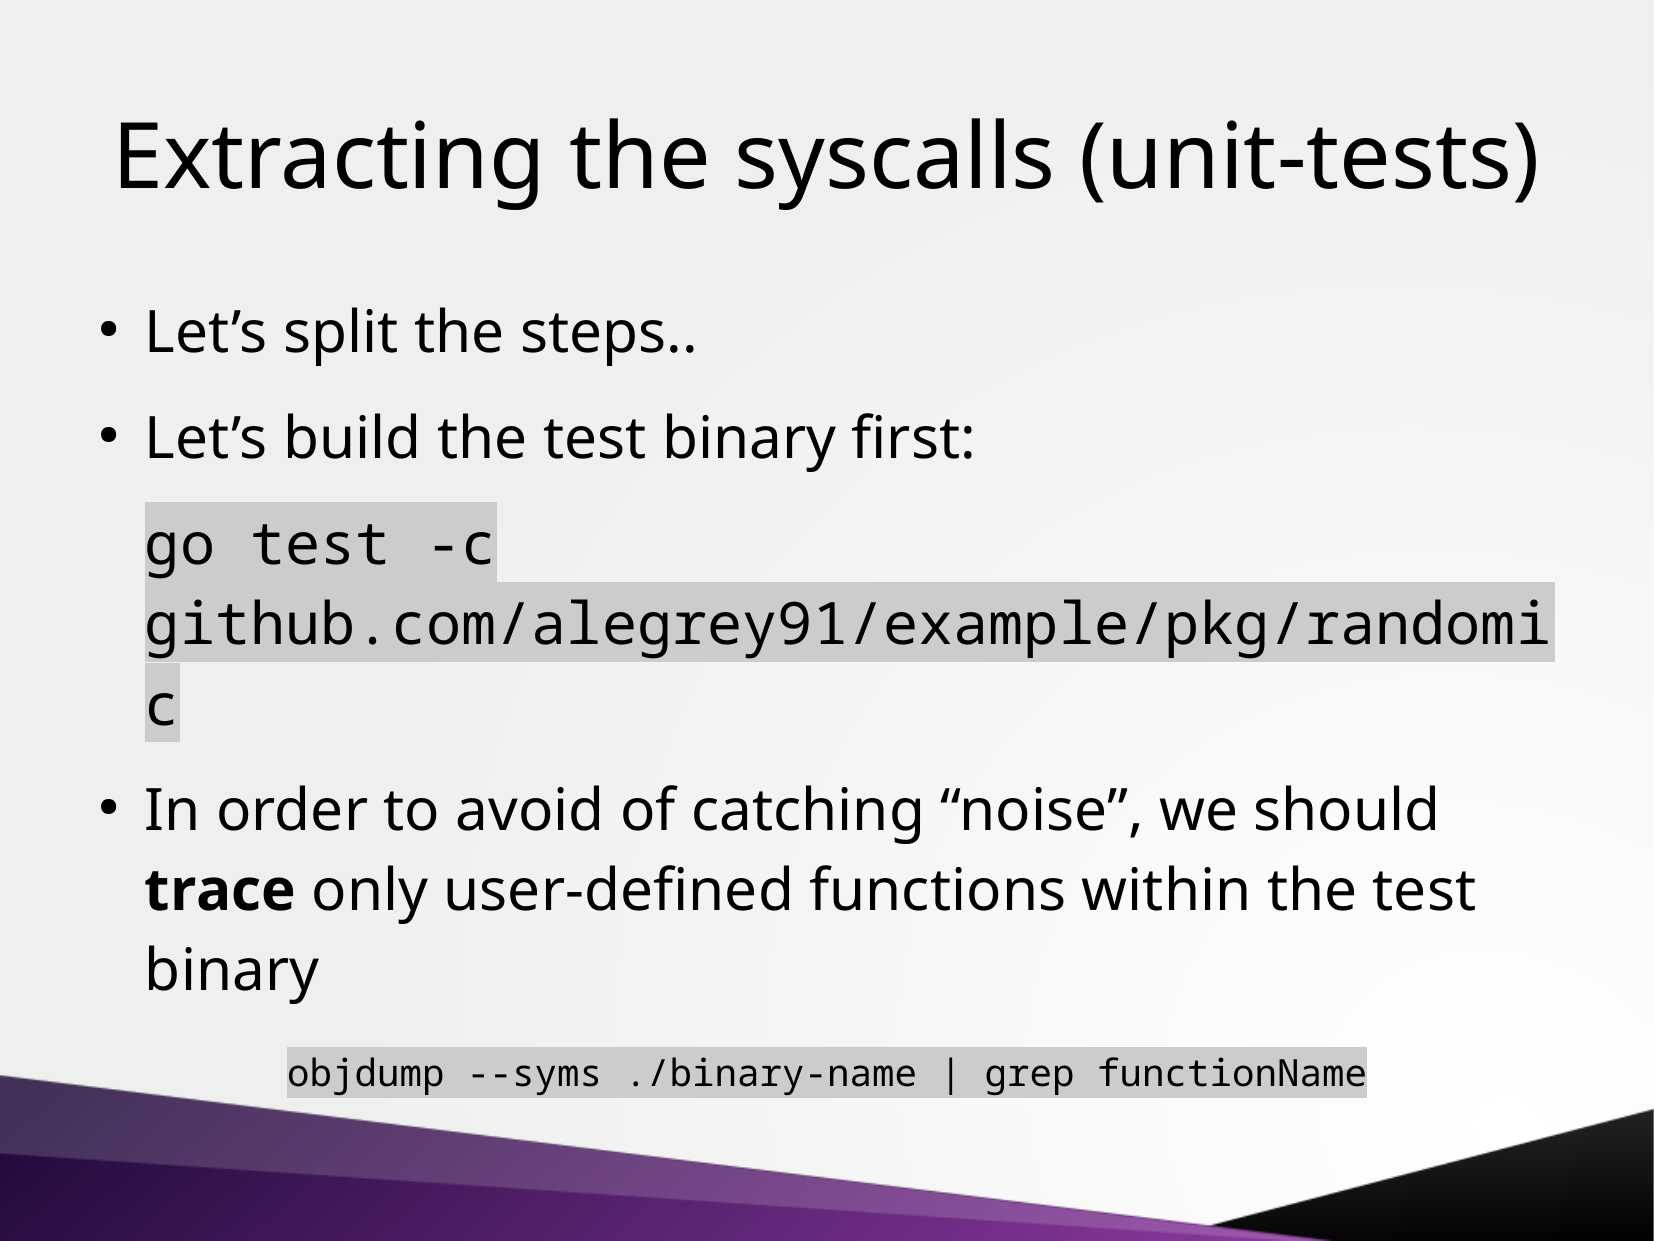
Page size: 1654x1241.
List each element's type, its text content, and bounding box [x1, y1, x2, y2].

title Extracting the syscalls (unit-tests) [82, 49, 1571, 257]
list Let’s split the steps.. Let’s build the test binary first: go test -c github.com/alegrey91/example/pkg/randomic In order to avoid of catching “noise”, we should trace only user-defined functions within the test binary [82, 290, 1571, 1010]
picture [0, 0, 1654, 1241]
text_box objdump --syms ./binary-name | grep functionName [272, 1039, 1382, 1092]
